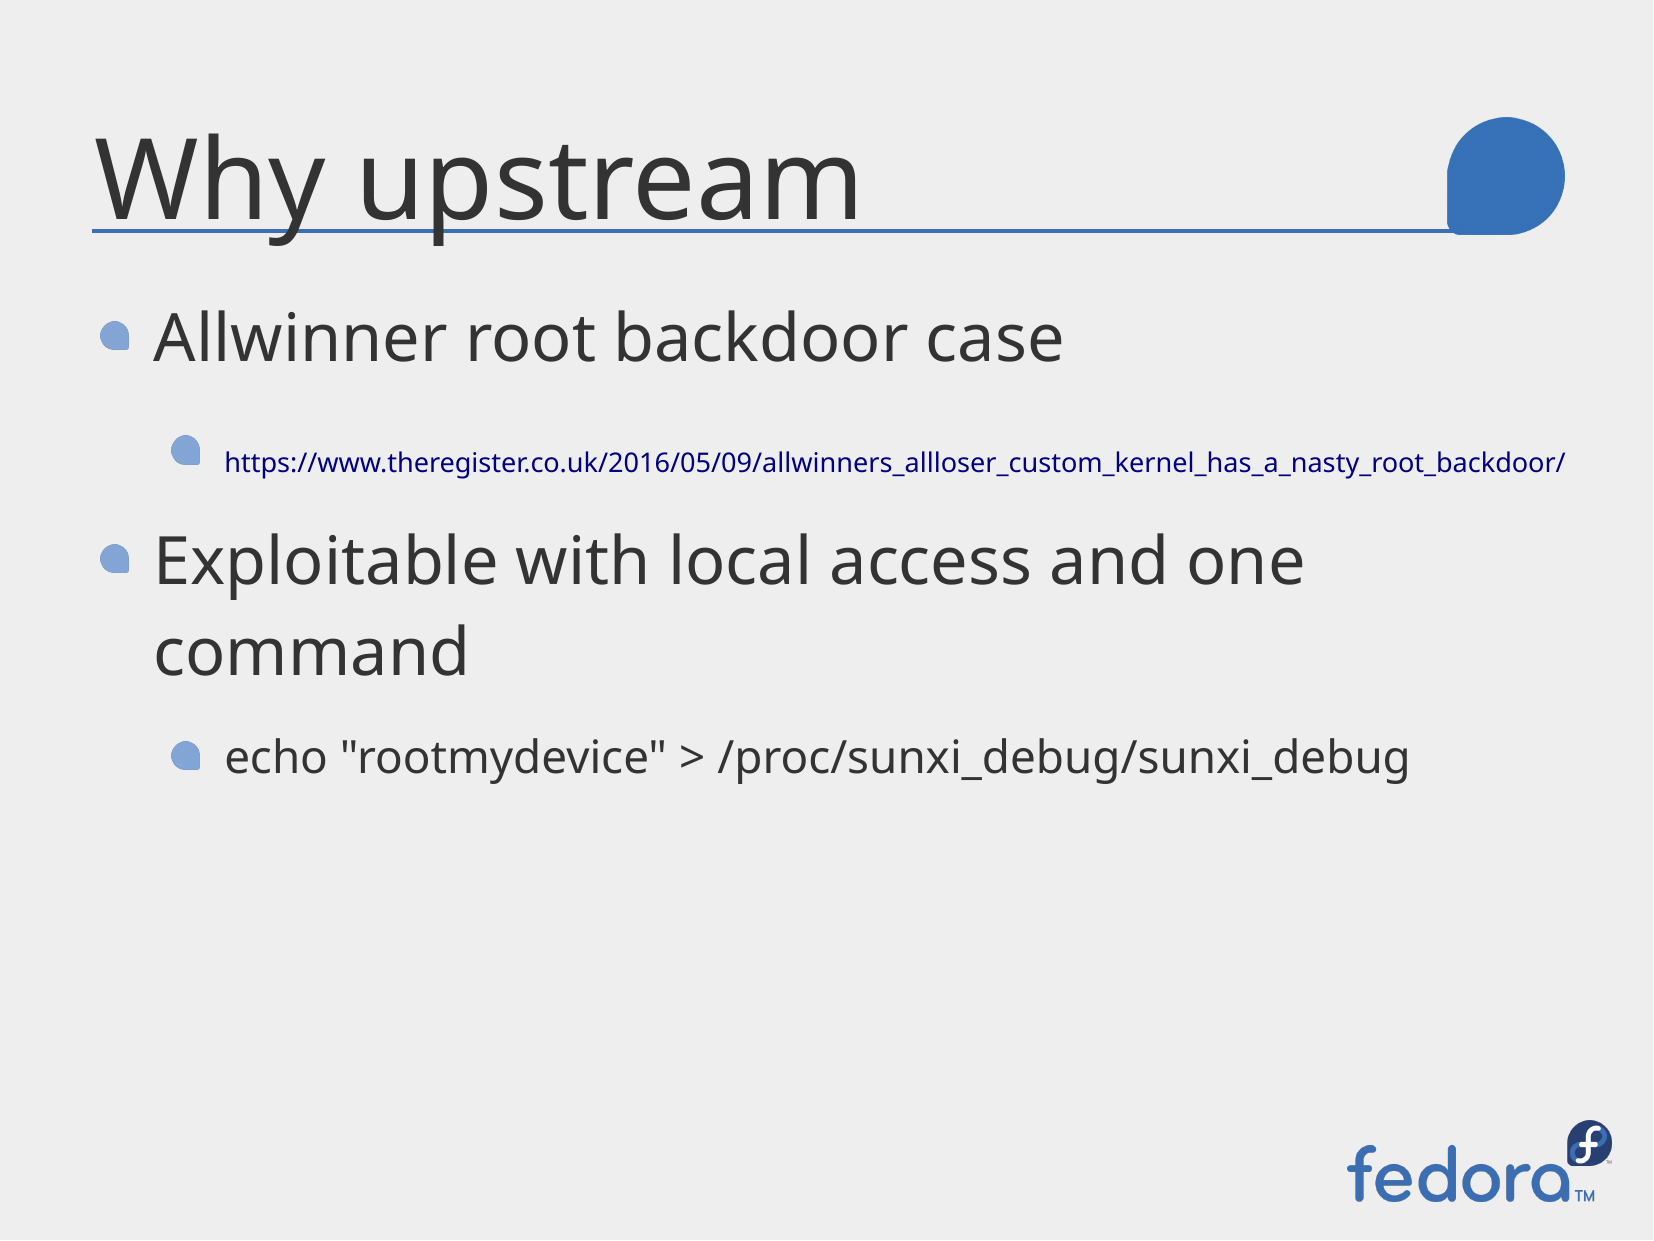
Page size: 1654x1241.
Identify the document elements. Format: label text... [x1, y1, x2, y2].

list Allwinner root backdoor case https://www.theregister.co.uk/2016/05/09/allwinners_allloser_custom_kernel_has_a_nasty_root_backdoor/ Exploitable with local access and one command echo "rootmydevice" > /proc/sunxi_debug/sunxi_debug [82, 290, 1571, 1094]
picture [1347, 1120, 1612, 1202]
title Why upstream [94, 100, 1426, 251]
picture [1447, 117, 1565, 235]
